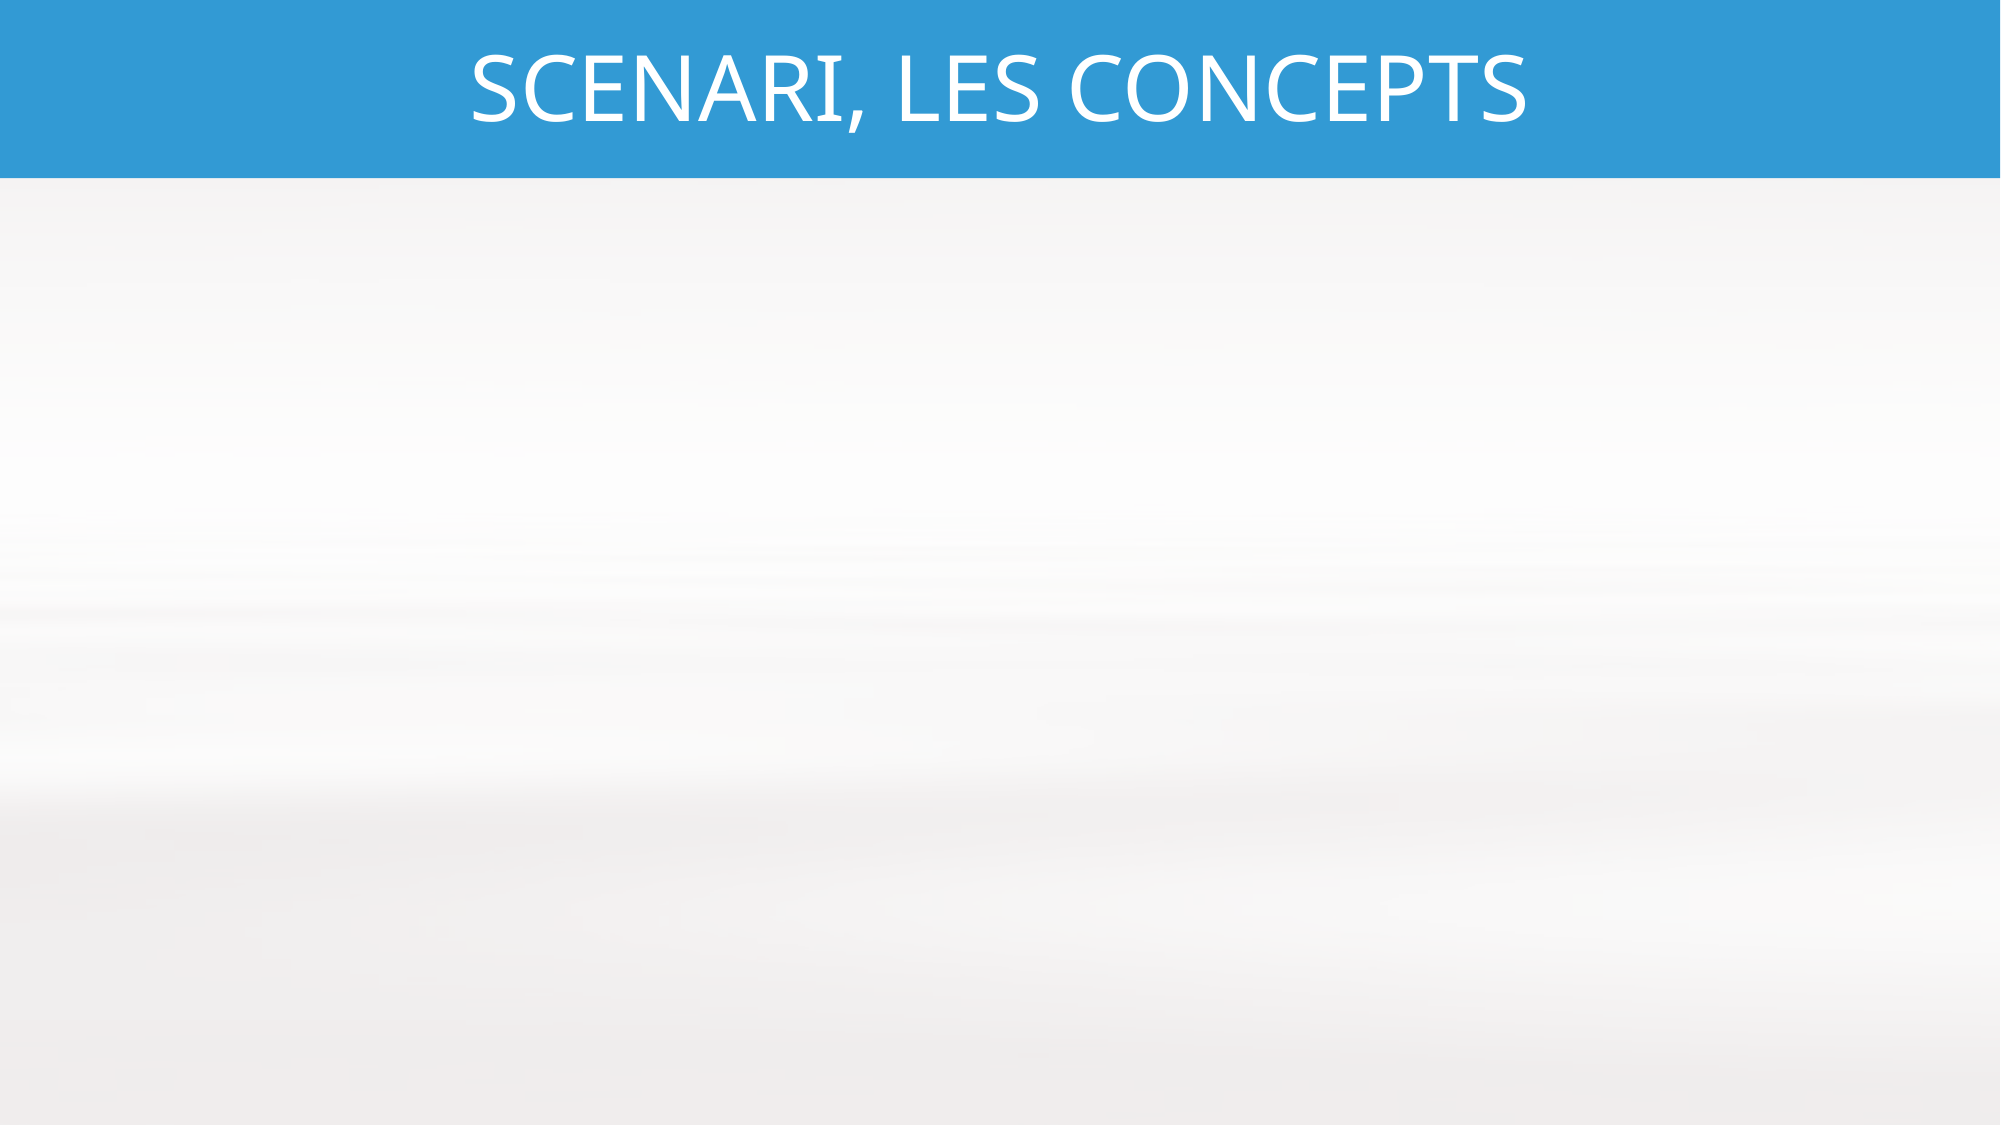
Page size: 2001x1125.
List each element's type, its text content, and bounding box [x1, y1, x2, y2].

text_box Scenari, les concepts [0, 0, 2000, 173]
